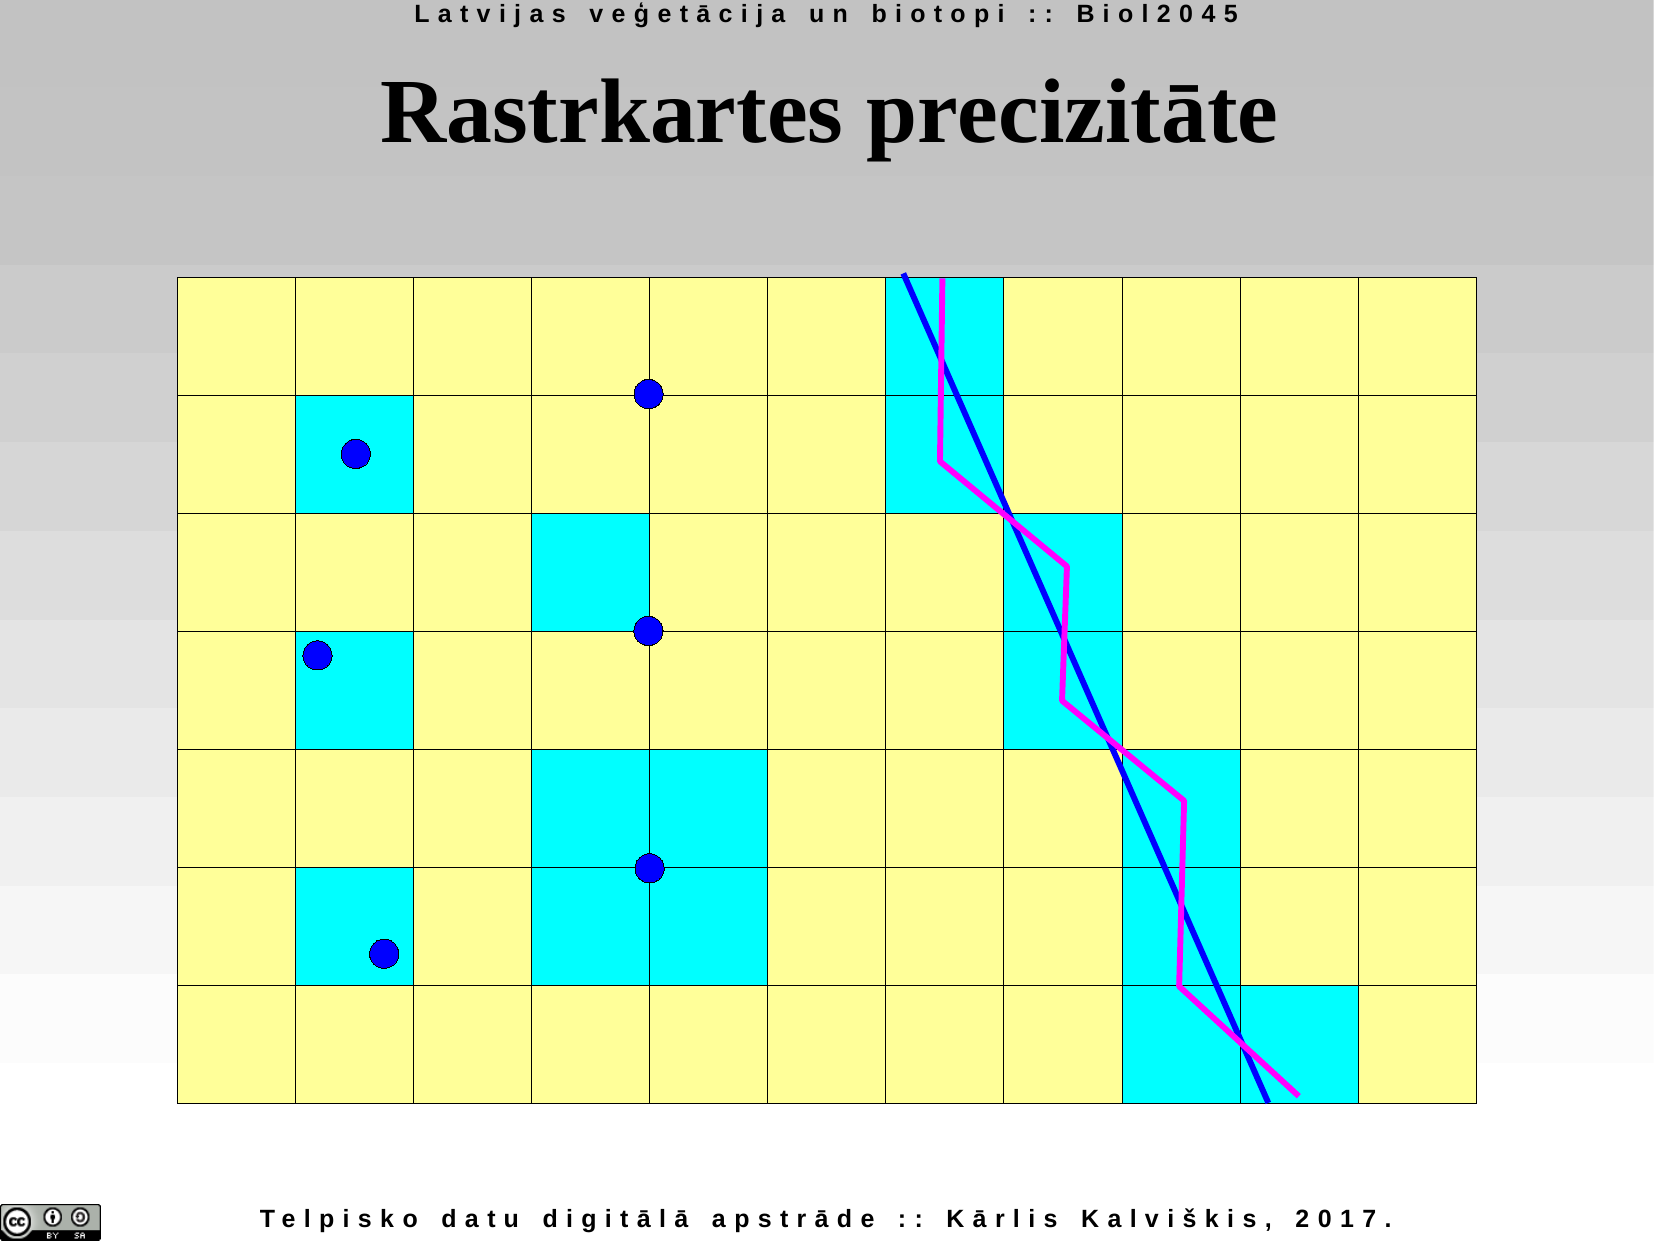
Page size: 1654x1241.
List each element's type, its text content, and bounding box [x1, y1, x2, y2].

picture [0, 0, 1654, 1241]
text_box [177, 277, 1477, 1104]
title Rastrkartes precizitāte [34, 61, 1626, 296]
